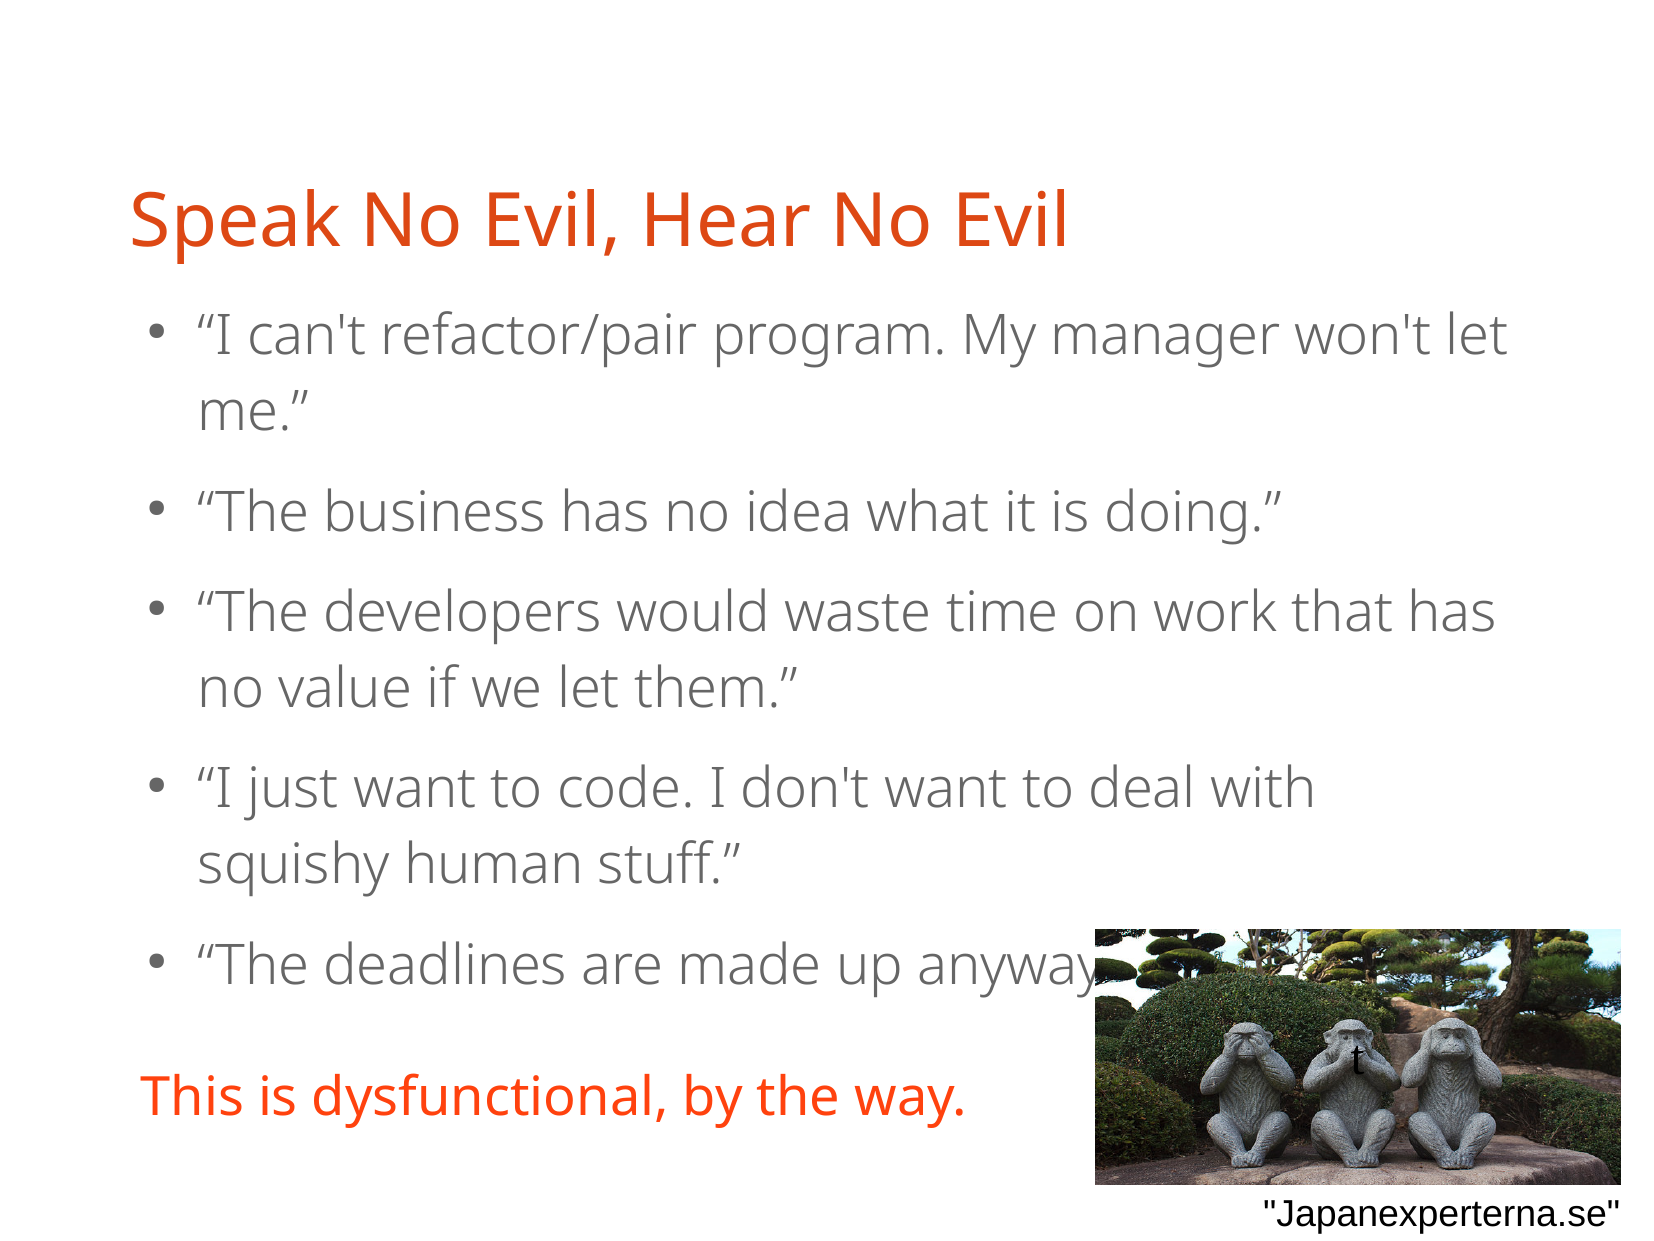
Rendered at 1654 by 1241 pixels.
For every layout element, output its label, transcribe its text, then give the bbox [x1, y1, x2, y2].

picture [1095, 929, 1621, 1186]
text_box This is dysfunctional, by the way. [125, 1050, 978, 1127]
title Speak No Evil, Hear No Evil [129, 153, 1518, 281]
text_box "Japanexperterna.se" [1248, 1185, 1636, 1241]
list “I can't refactor/pair program. My manager won't let me.” “The business has no idea what it is doing.” “The developers would waste time on work that has no value if we let them.” “I just want to code. I don't want to deal with squishy human stuff.” “The deadlines are made up anyway.” [129, 295, 1518, 1010]
